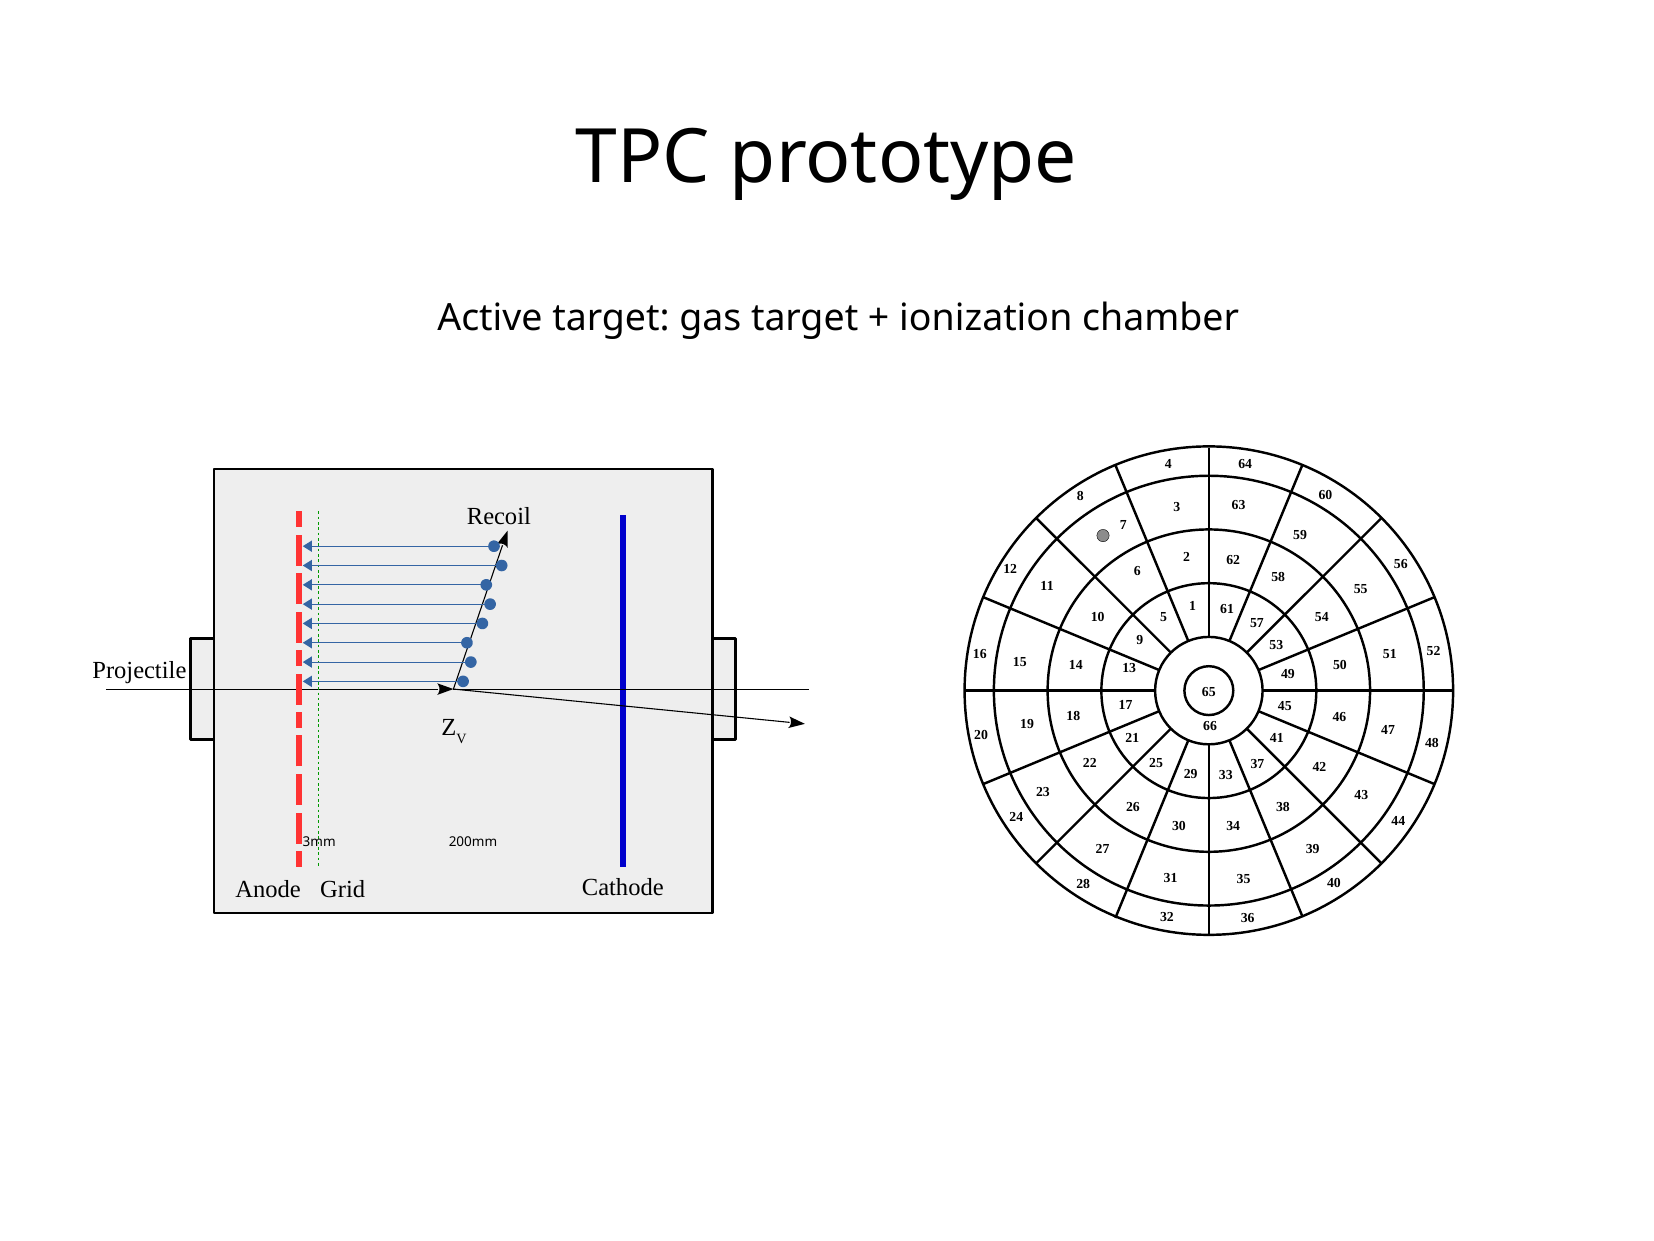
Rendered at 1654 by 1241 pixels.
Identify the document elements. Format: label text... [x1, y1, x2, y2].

text_box Active target: gas target + ionization chamber [377, 283, 1300, 389]
picture [82, 467, 809, 915]
title TPC prototype [82, 107, 1571, 199]
picture [845, 434, 1572, 948]
